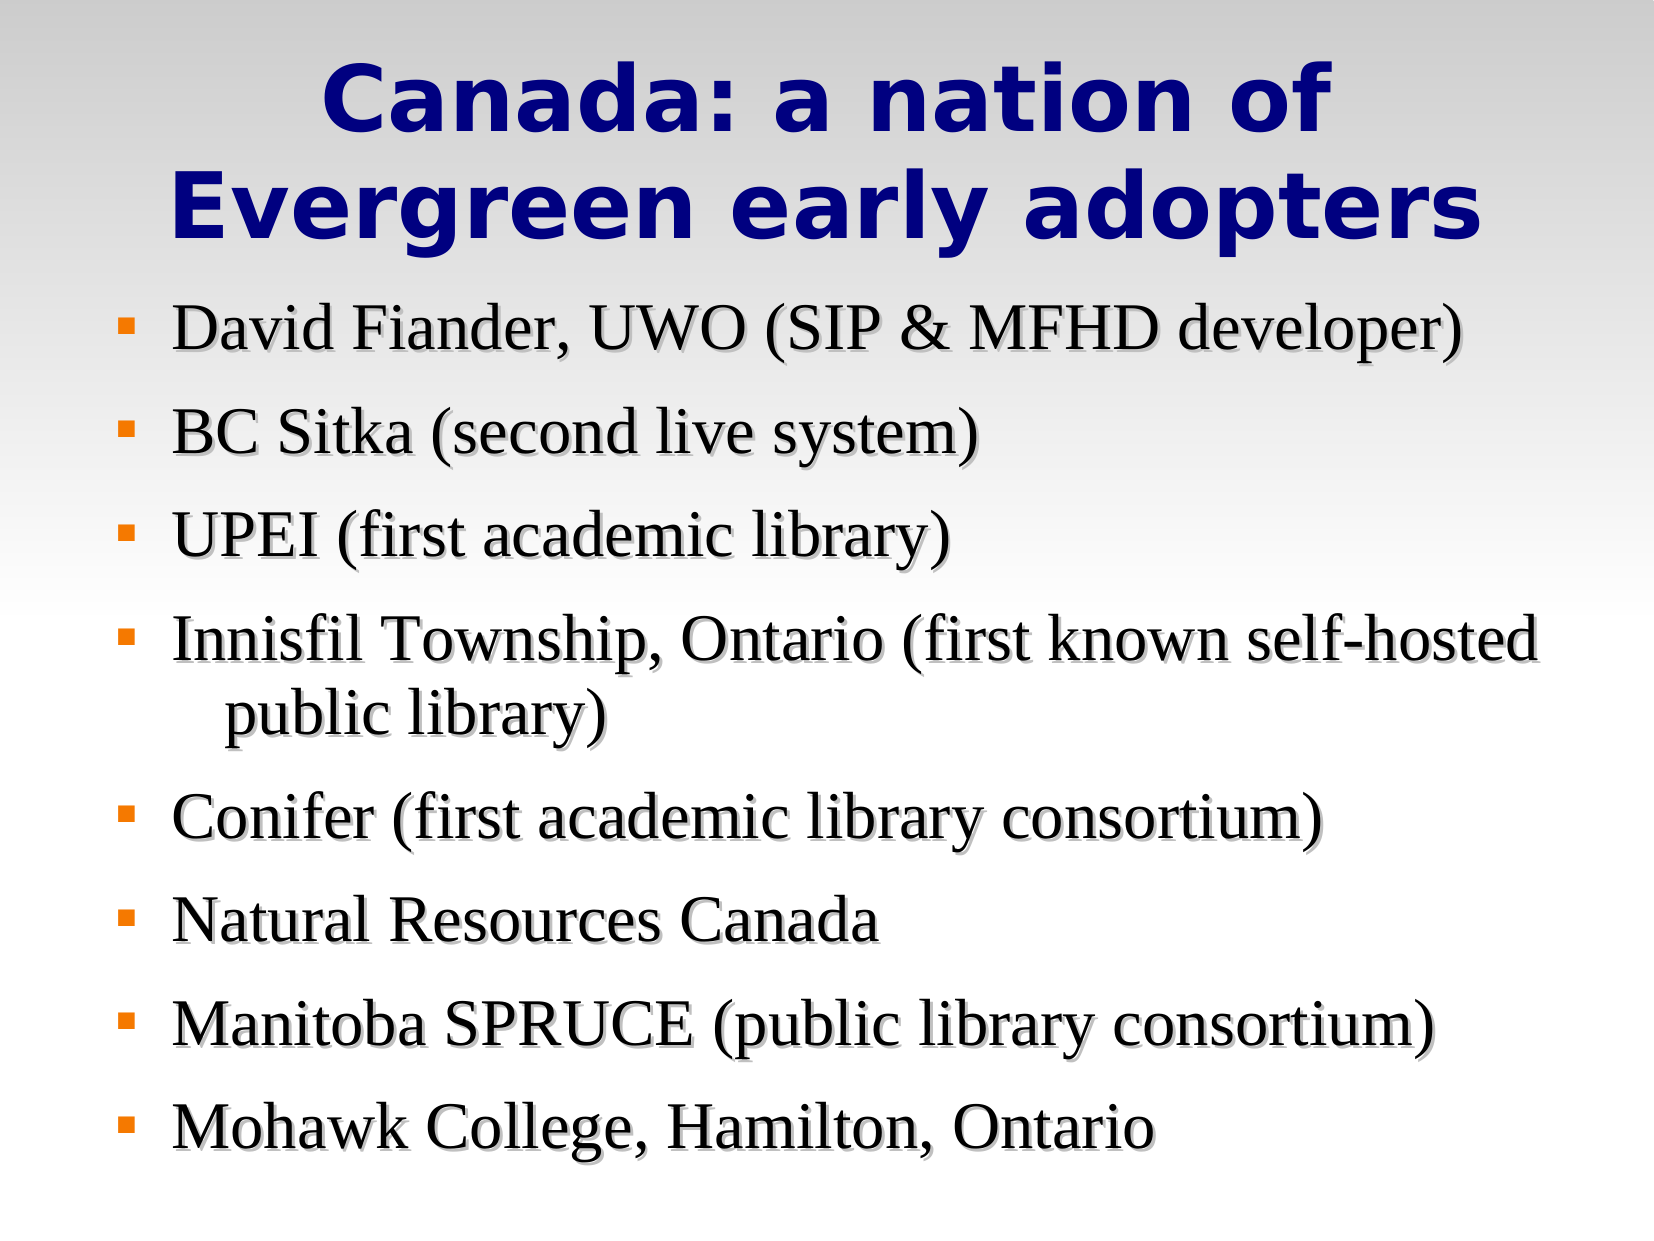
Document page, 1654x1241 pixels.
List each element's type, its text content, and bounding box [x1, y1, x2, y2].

list David Fiander, UWO (SIP & MFHD developer) BC Sitka (second live system) UPEI (first academic library) Innisfil Township, Ontario (first known self-hosted public library) Conifer (first academic library consortium) Natural Resources Canada Manitoba SPRUCE (public library consortium) Mohawk College, Hamilton, Ontario [82, 290, 1571, 1225]
title Canada: a nation of Evergreen early adopters [82, 45, 1571, 261]
